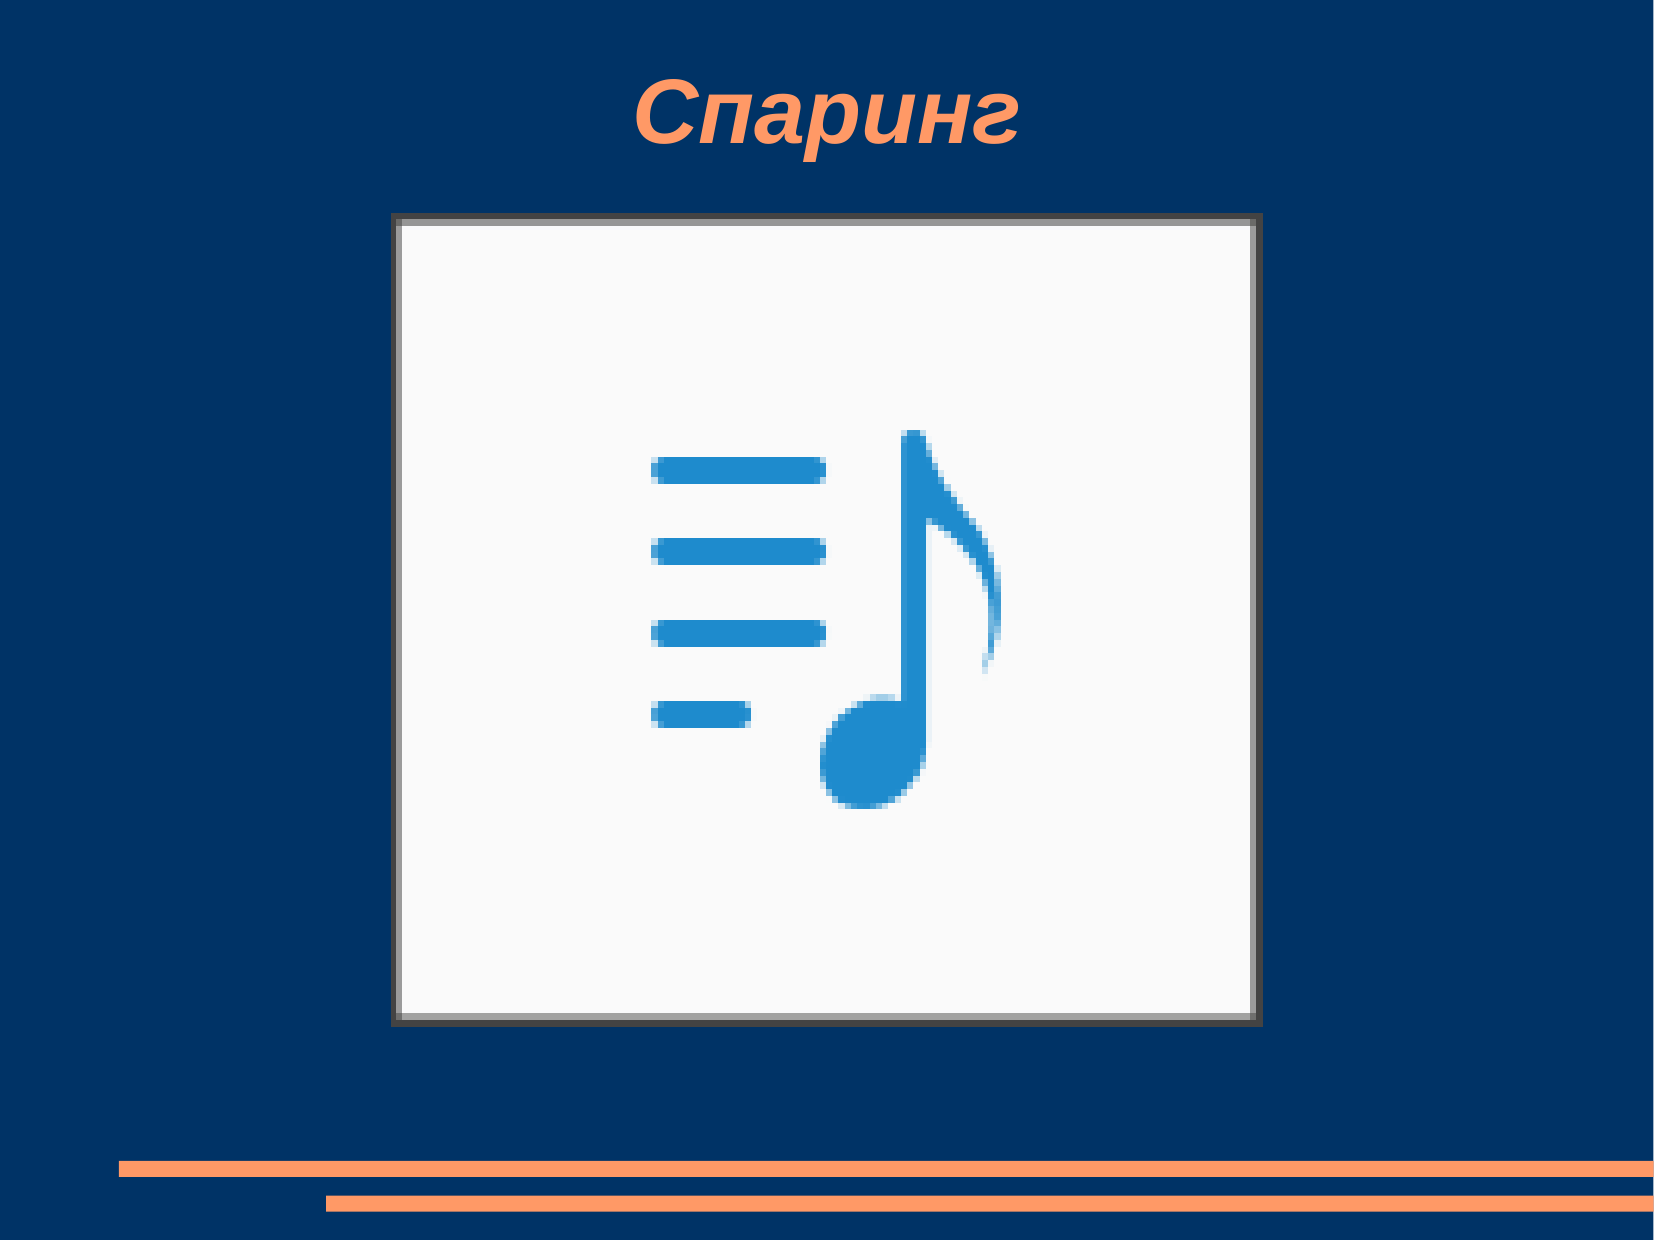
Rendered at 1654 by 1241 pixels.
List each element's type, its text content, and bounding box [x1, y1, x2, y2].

title Спаринг [121, 46, 1534, 178]
text_box [389, 212, 1264, 1028]
